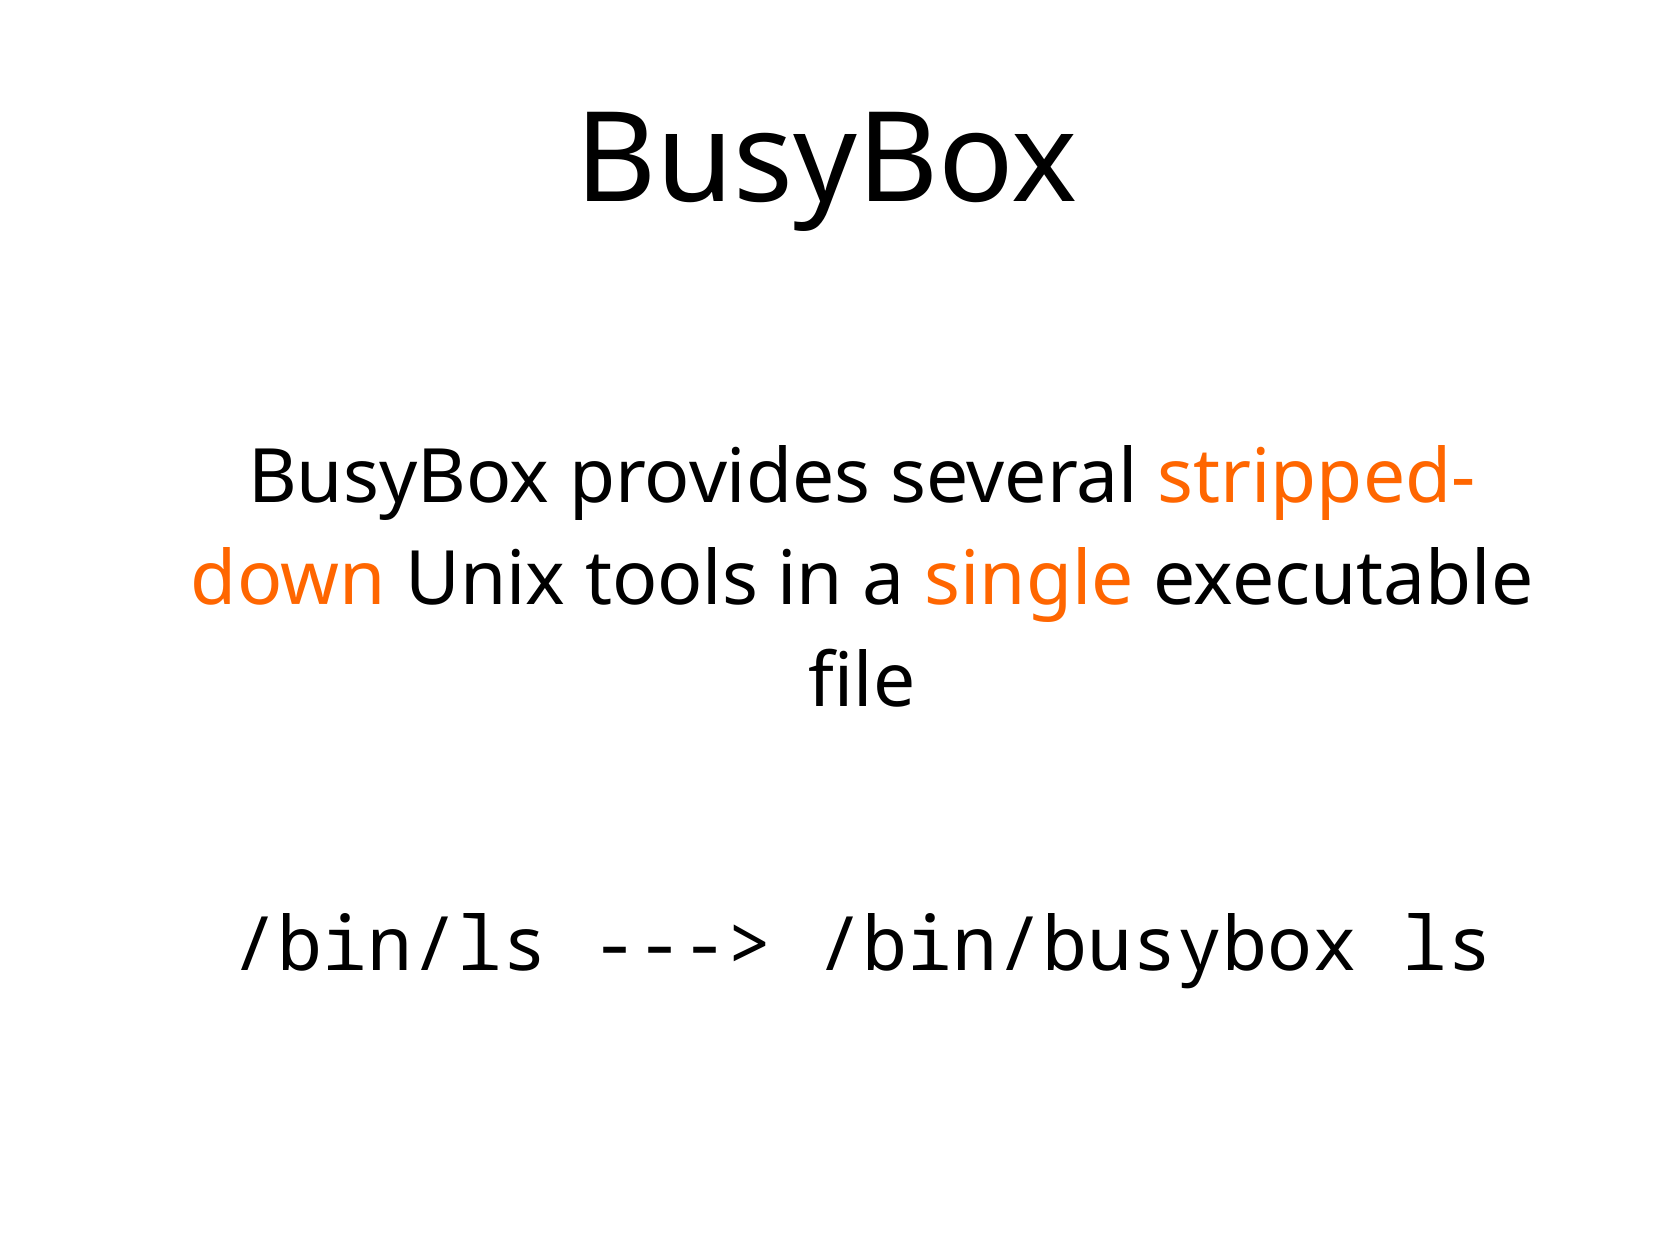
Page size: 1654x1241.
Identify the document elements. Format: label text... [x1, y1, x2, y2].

title BusyBox [82, 49, 1571, 257]
list BusyBox provides several stripped-down Unix tools in a single executable file /bin/ls ---> /bin/busybox ls [82, 290, 1571, 1010]
